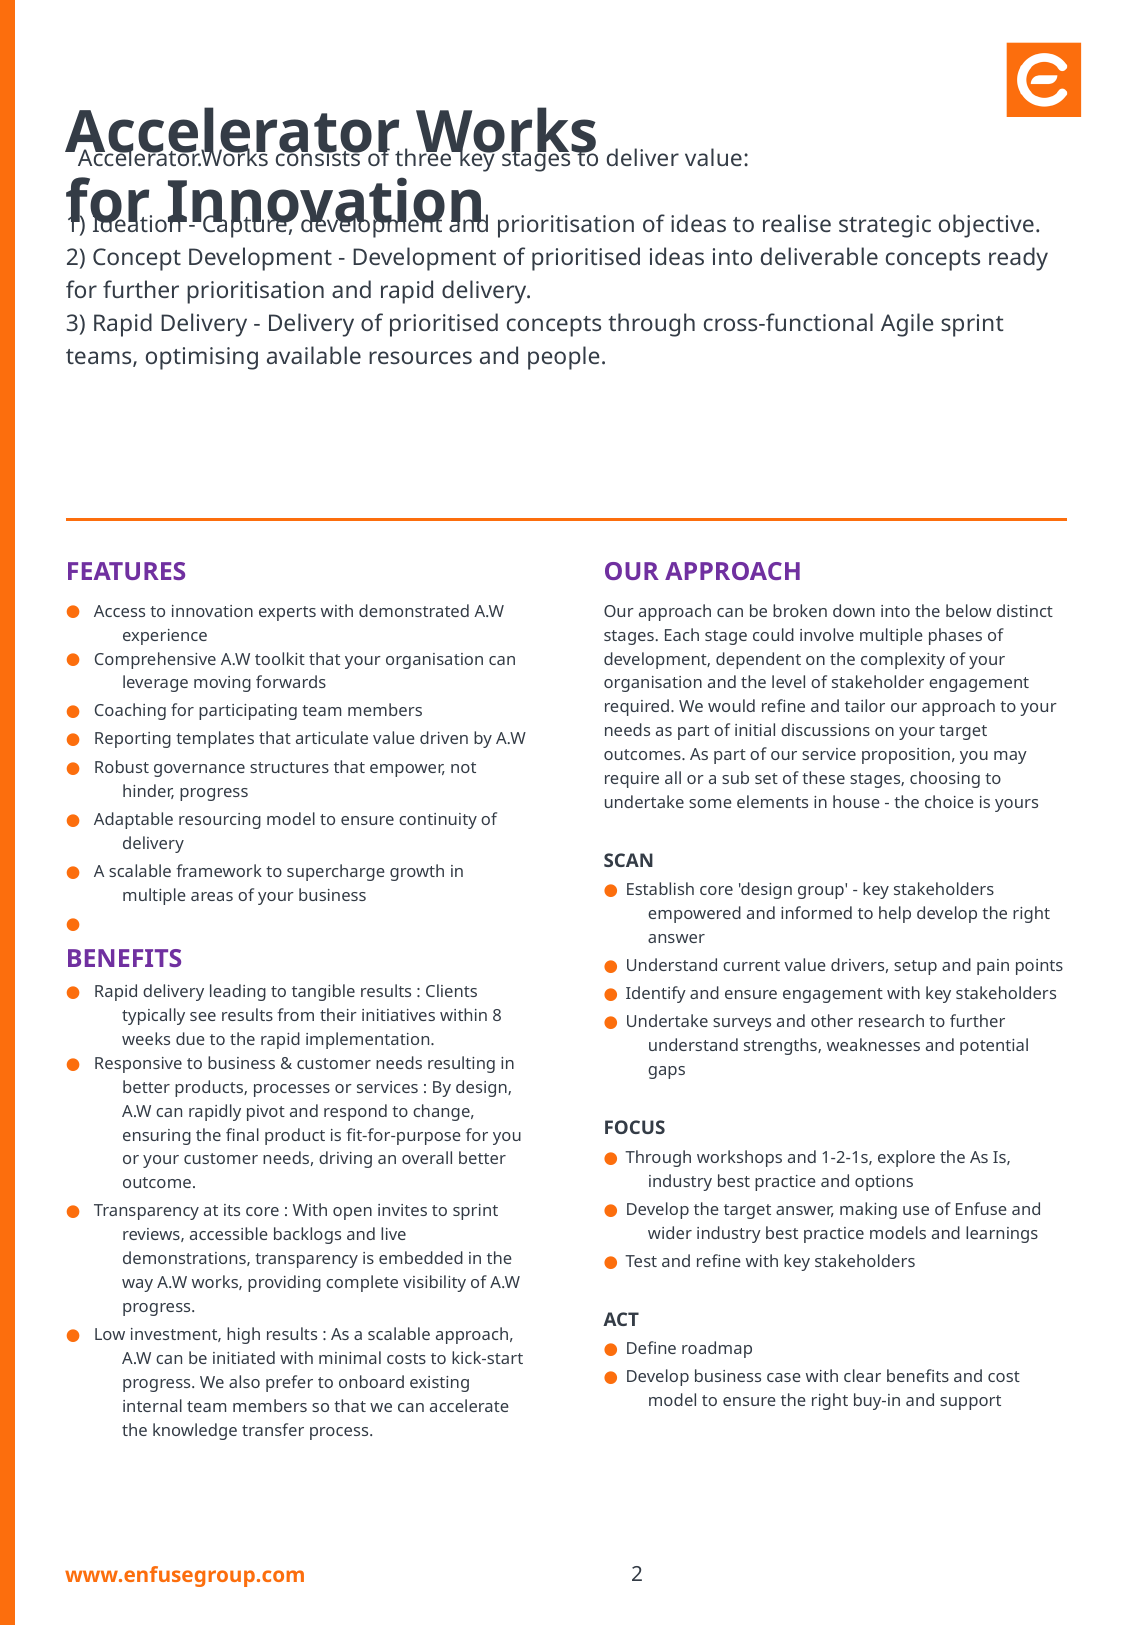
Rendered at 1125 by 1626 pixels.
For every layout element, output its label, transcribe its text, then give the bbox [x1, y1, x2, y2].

text_box Our approach can be broken down into the below distinct stages. Each stage could involve multiple phases of development, dependent on the complexity of your organisation and the level of stakeholder engagement required. We would refine and tailor our approach to your needs as part of initial discussions on your target outcomes. As part of our service proposition, you may require all or a sub set of these stages, choosing to undertake some elements in house - the choice is yours SCAN Establish core 'design group' - key stakeholders empowered and informed to help develop the right answer Understand current value drivers, setup and pain points Identify and ensure engagement with key stakeholders Undertake surveys and other research to further understand strengths, weaknesses and potential gaps FOCUS Through workshops and 1-2-1s, explore the As Is, industry best practice and options Develop the target answer, making use of Enfuse and wider industry best practice models and learnings Test and refine with key stakeholders ACT Define roadmap Develop business case with clear benefits and cost model to ensure the right buy-in and support [603, 594, 1068, 1485]
text_box Accelerator Works for Innovation [65, 86, 1023, 130]
text_box FEATURES [65, 542, 530, 594]
text_box Access to innovation experts with demonstrated A.W experience Comprehensive A.W toolkit that your organisation can leverage moving forwards Coaching for participating team members Reporting templates that articulate value driven by A.W Robust governance structures that empower, not hinder, progress Adaptable resourcing model to ensure continuity of delivery A scalable framework to supercharge growth in multiple areas of your business BENEFITS Rapid delivery leading to tangible results : Clients typically see results from their initiatives within 8 weeks due to the rapid implementation. Responsive to business & customer needs resulting in better products, processes or services : By design, A.W can rapidly pivot and respond to change, ensuring the final product is fit-for-purpose for you or your customer needs, driving an overall better outcome. Transparency at its core : With open invites to sprint reviews, accessible backlogs and live demonstrations, transparency is embedded in the way A.W works, providing complete visibility of A.W progress. Low investment, high results : As a scalable approach, A.W can be initiated with minimal costs to kick-start progress. We also prefer to onboard existing internal team members so that we can accelerate the knowledge transfer process. [65, 594, 530, 1485]
text_box OUR APPROACH [603, 542, 1068, 594]
text_box Accelerator.Works consists of three key stages to deliver value: 1) Ideation - Capture, development and prioritisation of ideas to realise strategic objective. 2) Concept Development - Development of prioritised ideas into deliverable concepts ready for further prioritisation and rapid delivery. 3) Rapid Delivery - Delivery of prioritised concepts through cross-functional Agile sprint teams, optimising available resources and people. [65, 130, 1068, 232]
